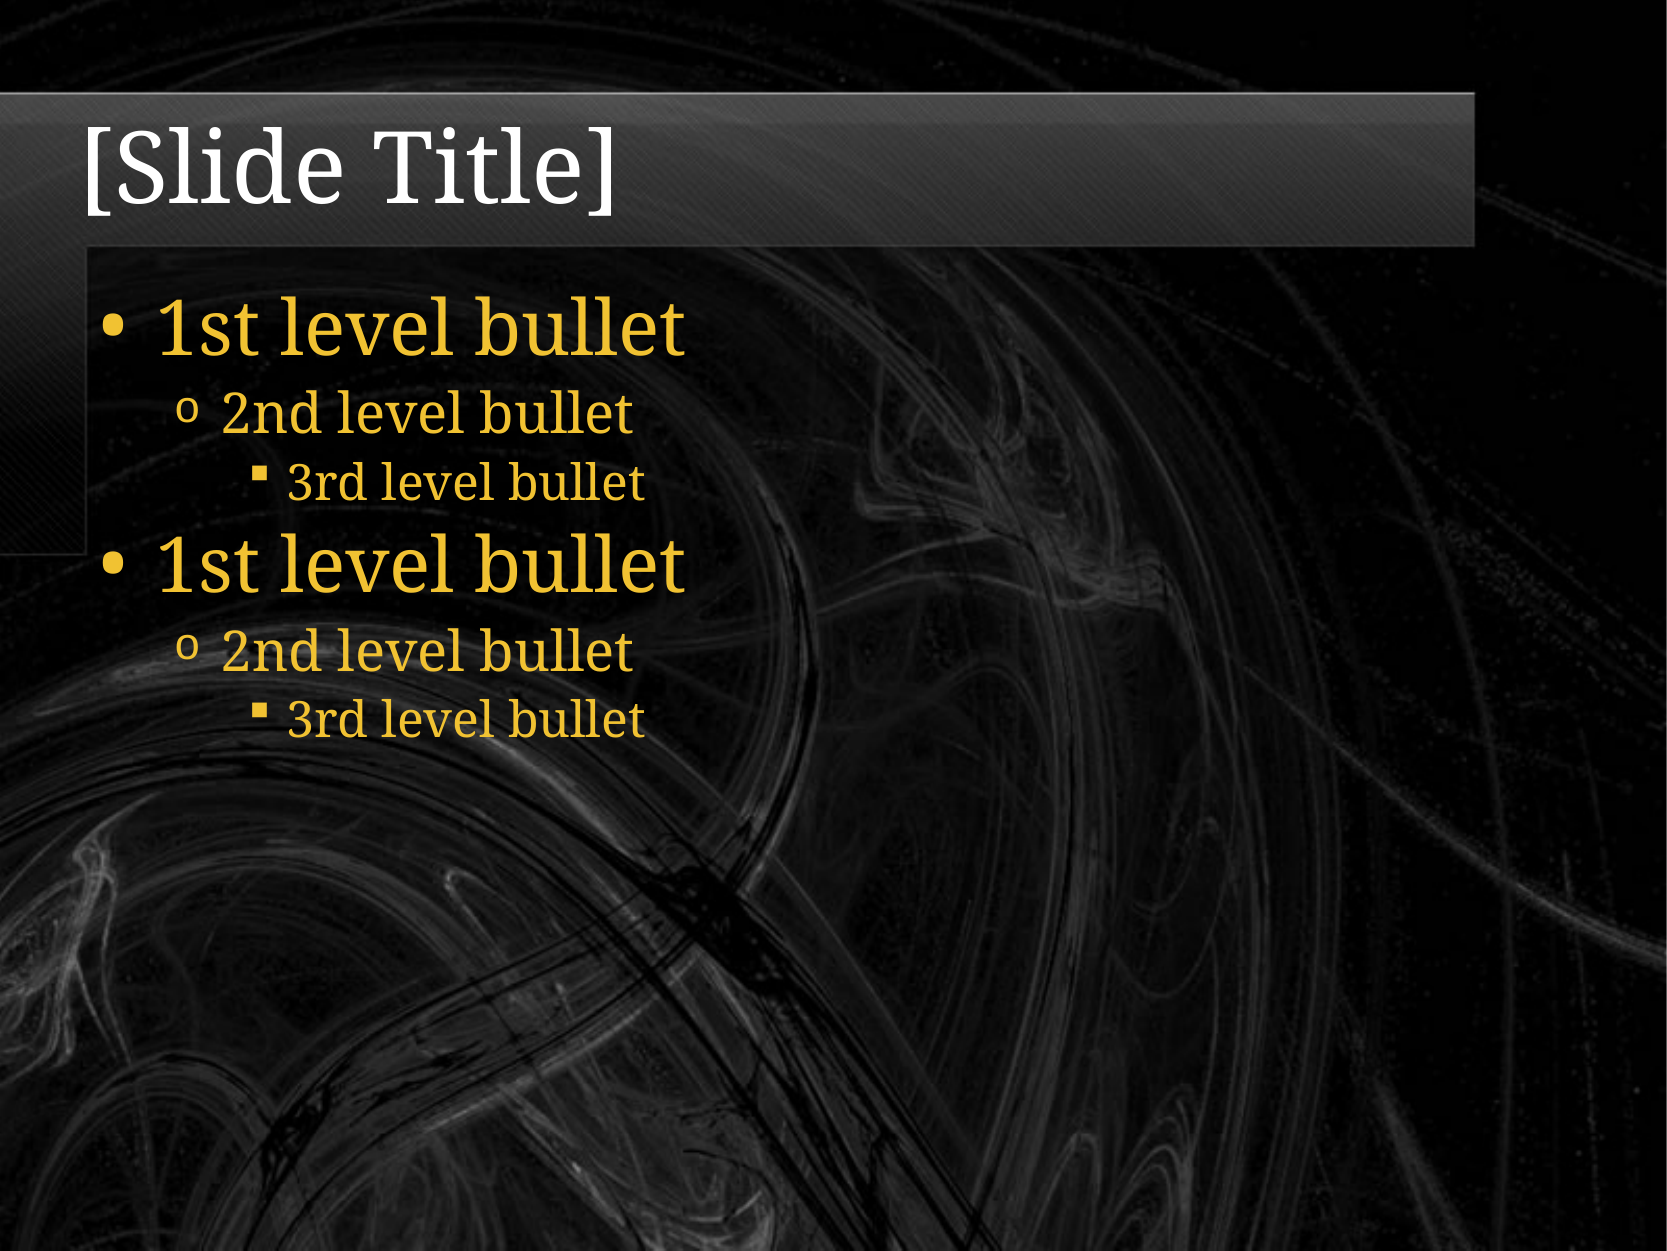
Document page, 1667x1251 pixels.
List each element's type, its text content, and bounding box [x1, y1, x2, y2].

list 1st level bullet 2nd level bullet 3rd level bullet 1st level bullet 2nd level bullet 3rd level bullet [80, 276, 1667, 1177]
title [Slide Title] [78, 99, 1665, 250]
picture [0, 0, 1667, 1251]
